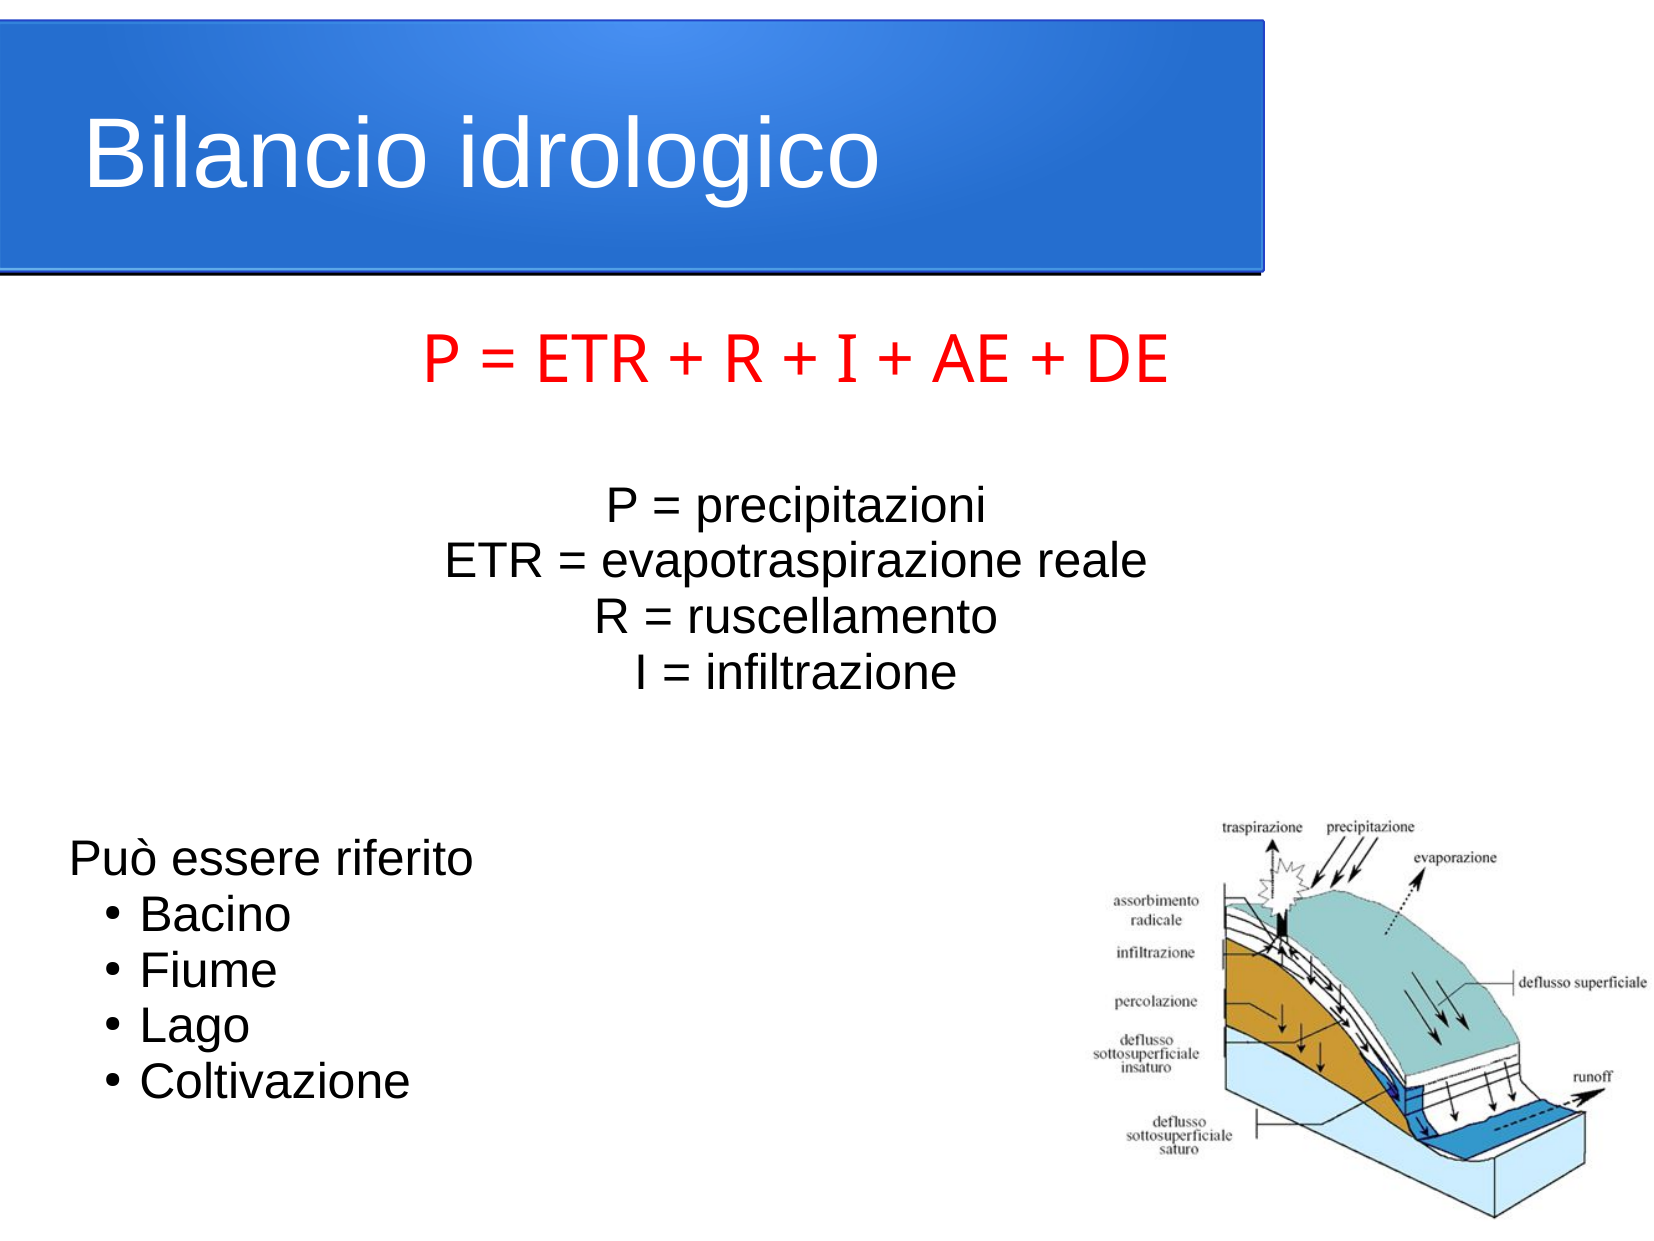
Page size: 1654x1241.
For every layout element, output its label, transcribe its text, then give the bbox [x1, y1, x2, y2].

title Bilancio idrologico [82, 49, 1250, 257]
subtitle P = ETR + R + I + AE + DE P = precipitazioni ETR = evapotraspirazione reale R = ruscellamento I = infiltrazione Può essere riferito Bacino Fiume Lago Coltivazione [68, 298, 1524, 1123]
picture [1073, 814, 1654, 1222]
